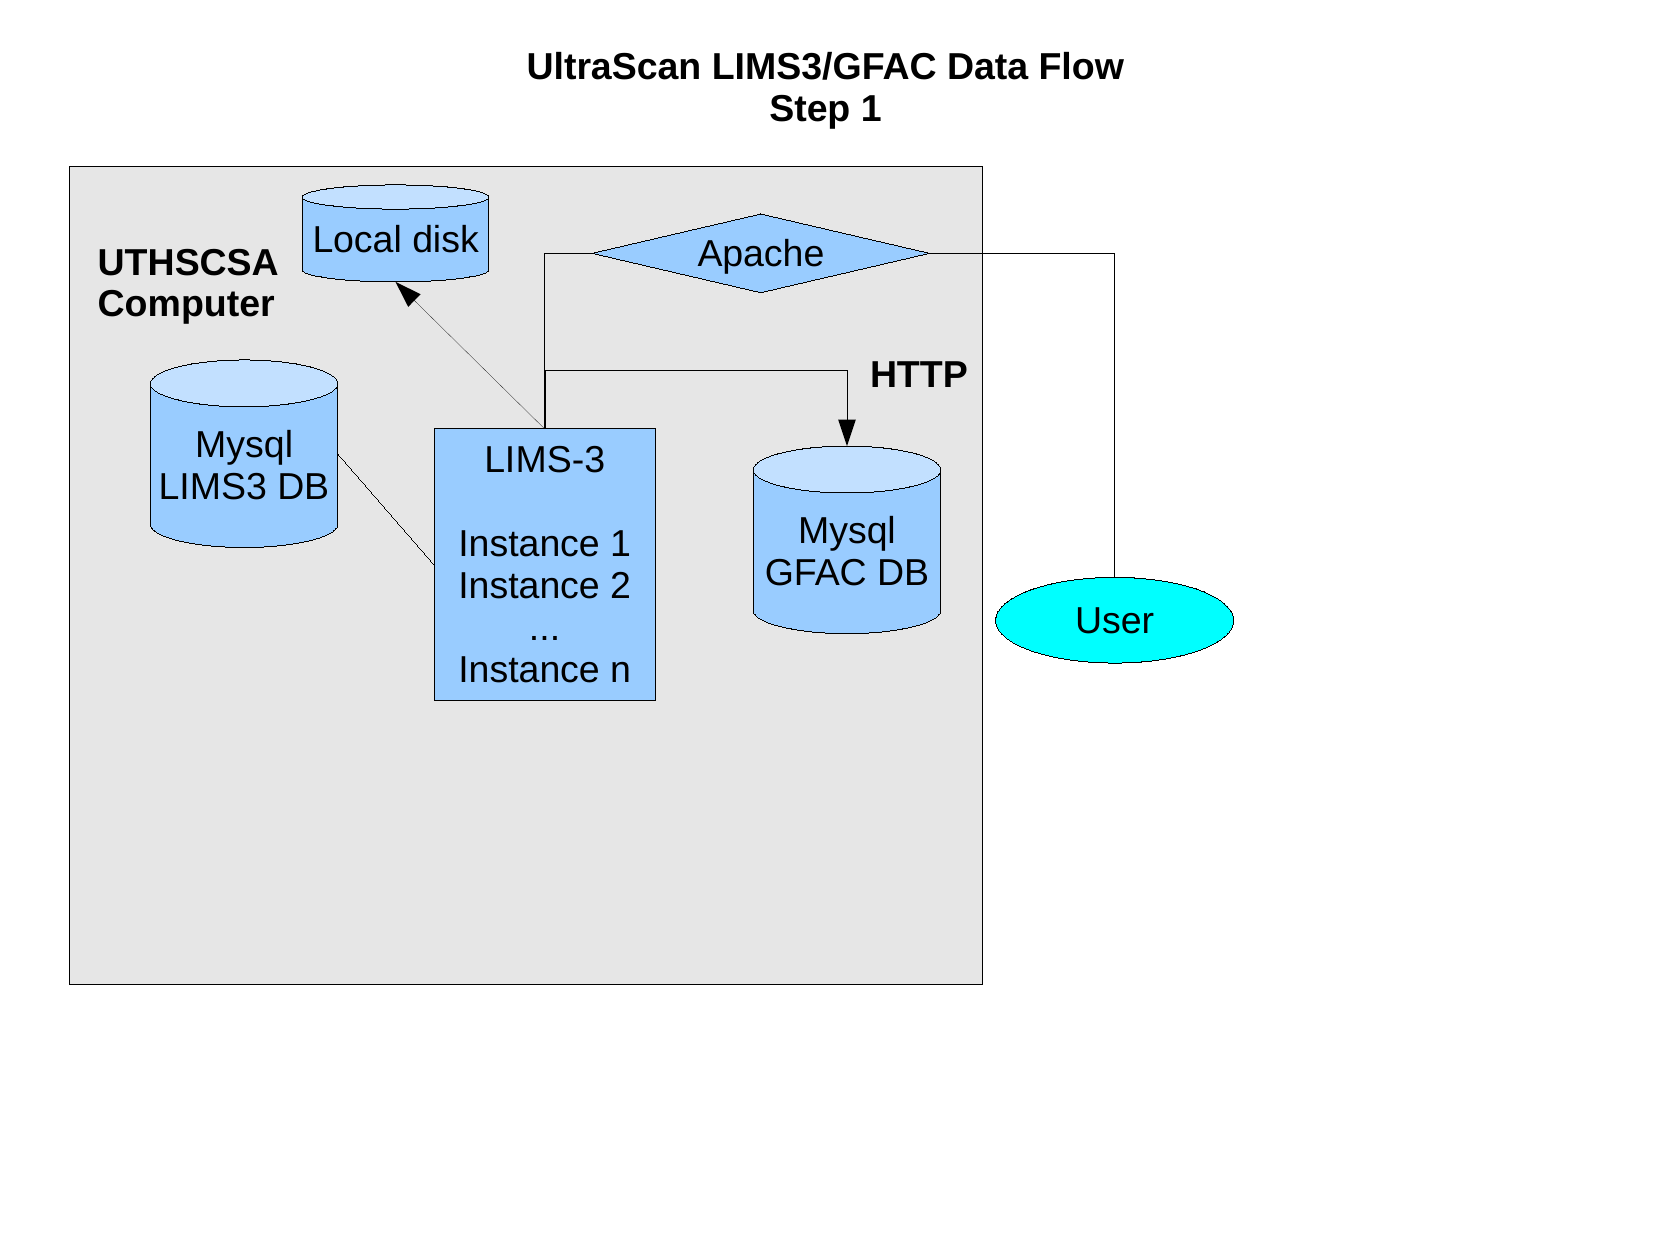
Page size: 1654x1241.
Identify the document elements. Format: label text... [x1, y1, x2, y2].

text_box Mysql GFAC DB [753, 473, 941, 634]
text_box Apache [593, 213, 930, 293]
text_box Mysql LIMS3 DB [150, 387, 338, 548]
text_box UltraScan LIMS3/GFAC Data Flow Step 1 [511, 38, 1140, 138]
text_box UTHSCSA Computer [82, 233, 302, 333]
text_box [69, 166, 983, 985]
text_box HTTP [855, 345, 993, 403]
text_box User [995, 577, 1234, 664]
text_box Local disk [302, 199, 489, 282]
text_box LIMS-3 Instance 1 Instance 2 ... Instance n [434, 428, 656, 701]
